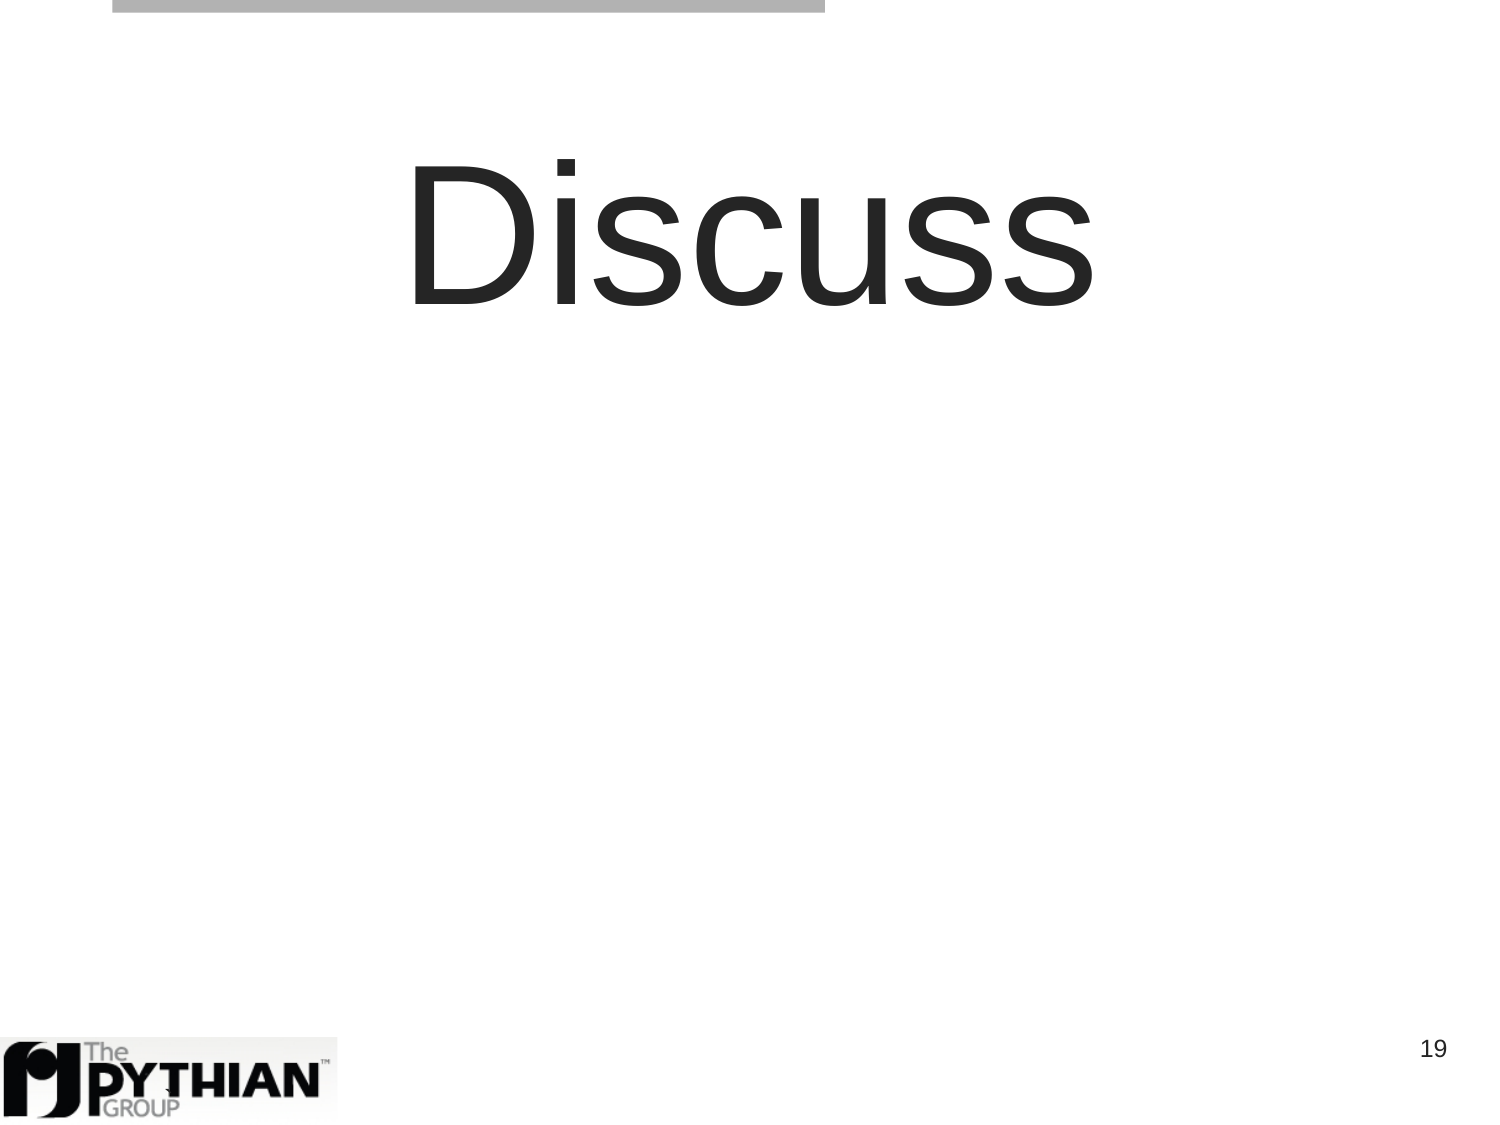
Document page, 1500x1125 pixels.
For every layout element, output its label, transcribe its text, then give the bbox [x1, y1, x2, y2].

text_box Discuss [0, 0, 1500, 1125]
